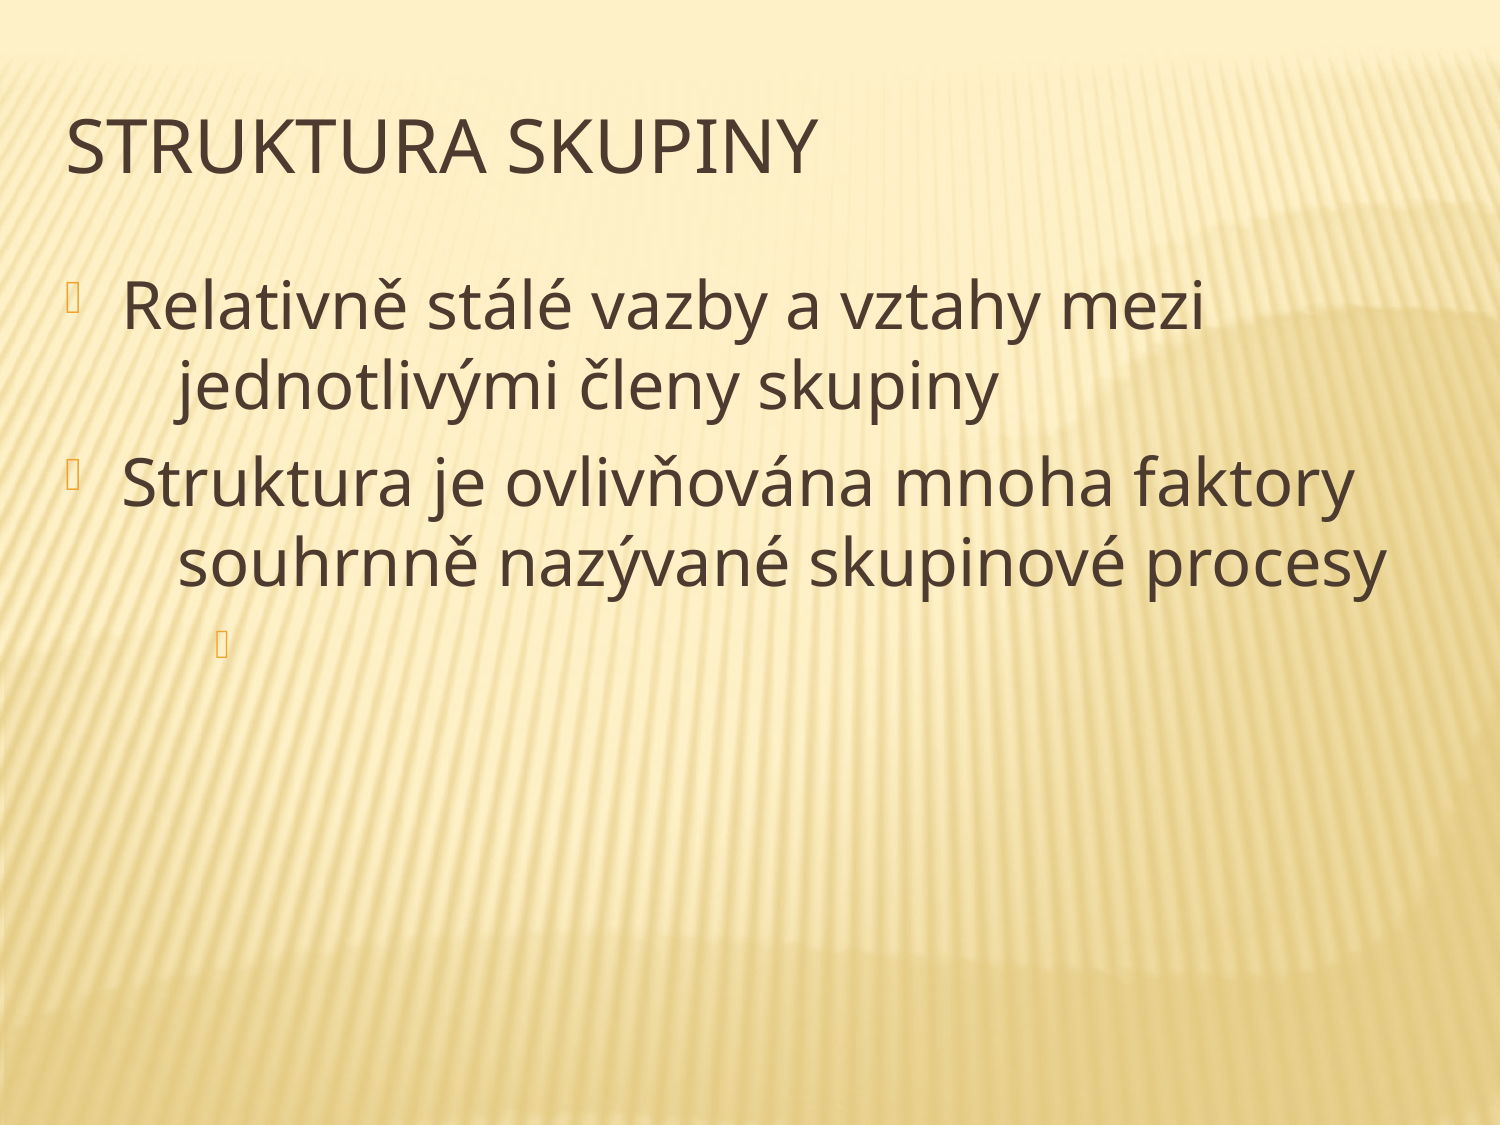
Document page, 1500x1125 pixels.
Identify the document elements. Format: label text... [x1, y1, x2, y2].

list Relativně stálé vazby a vztahy mezi jednotlivými členy skupiny Struktura je ovlivňována mnoha faktory souhrnně nazývané skupinové procesy [50, 254, 1476, 998]
title Struktura skupiny [50, 75, 1476, 213]
